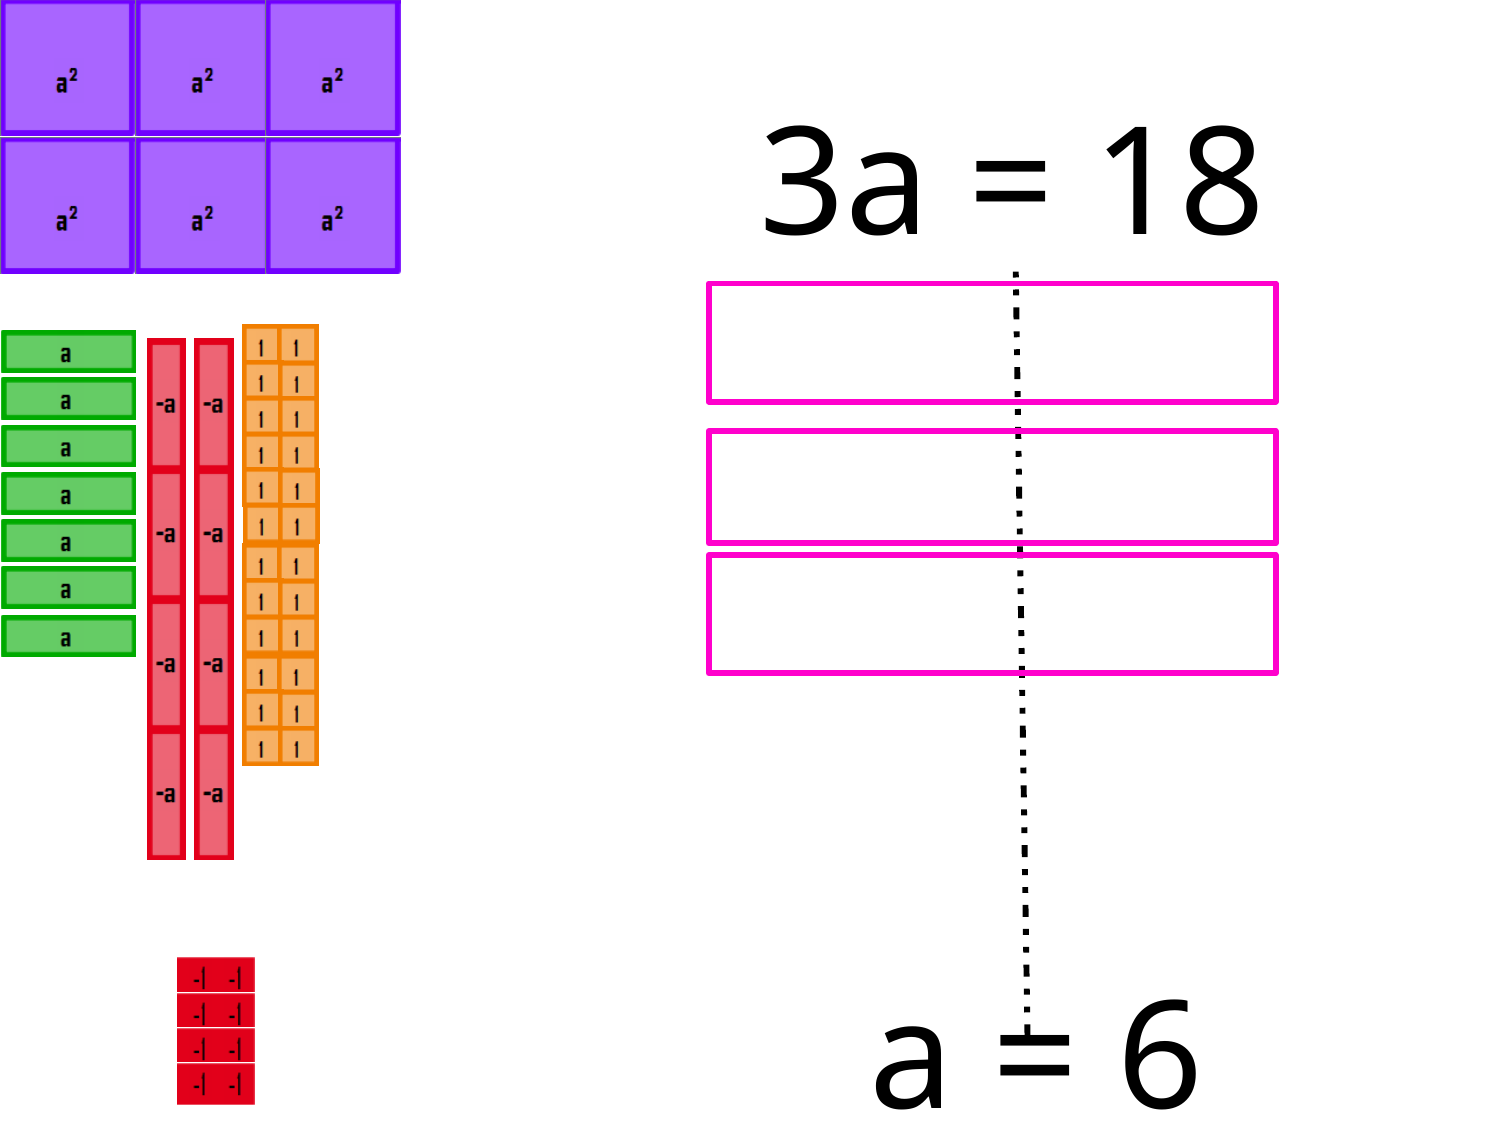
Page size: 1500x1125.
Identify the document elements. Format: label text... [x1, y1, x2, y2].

picture [242, 324, 320, 766]
picture [147, 338, 186, 860]
picture [0, 425, 136, 468]
text_box 3a = 18 [745, 76, 1281, 272]
picture [0, 330, 136, 373]
picture [0, 566, 136, 609]
picture [0, 519, 136, 562]
text_box a = 6 [854, 950, 1218, 1125]
picture [177, 956, 255, 1106]
picture [0, 137, 401, 274]
picture [0, 472, 136, 515]
picture [0, 377, 136, 420]
picture [194, 338, 234, 860]
picture [0, 0, 401, 136]
picture [0, 615, 136, 657]
